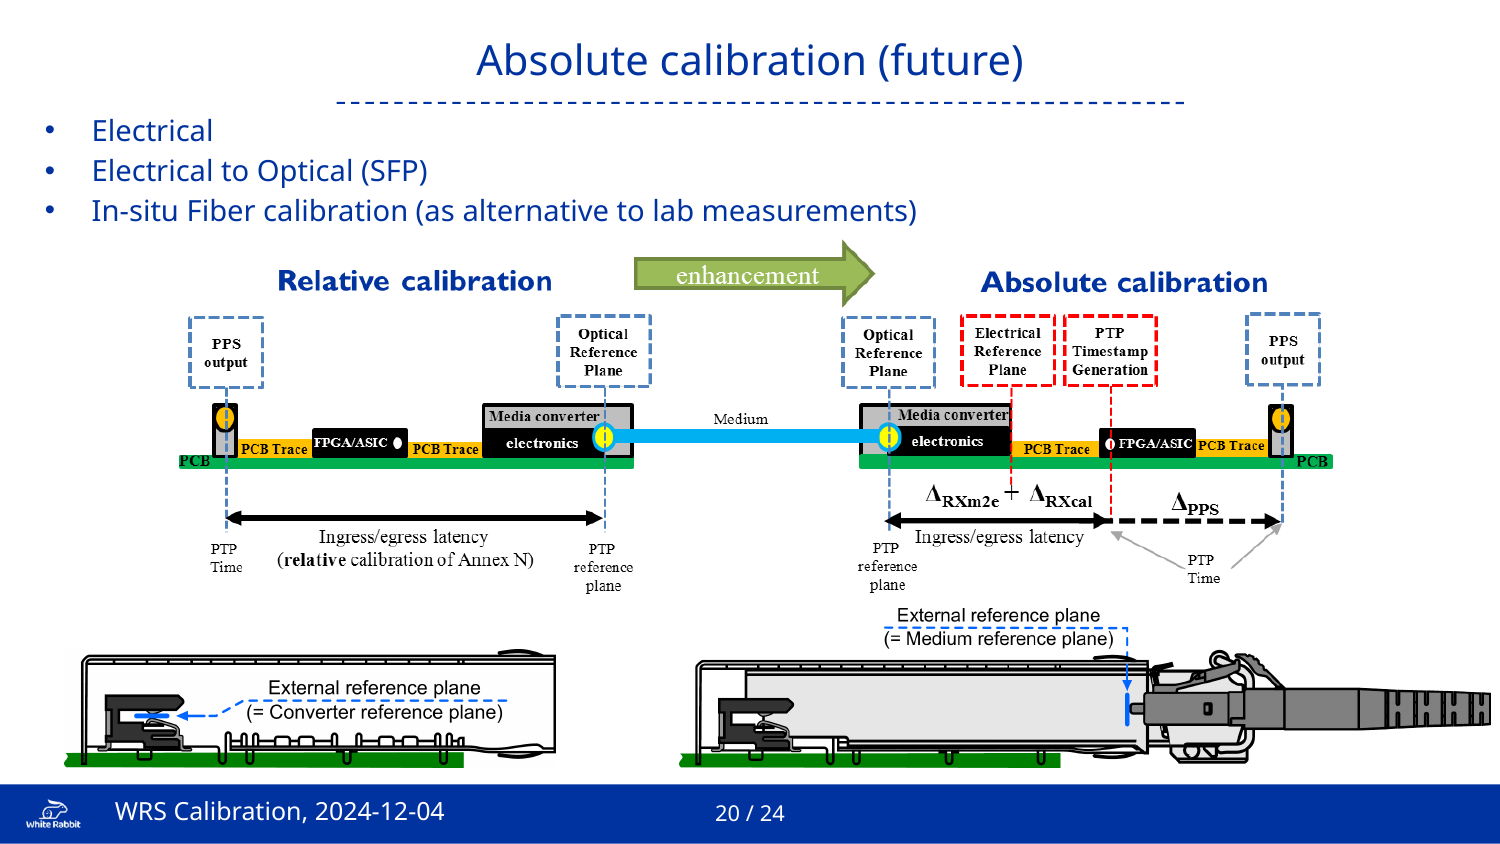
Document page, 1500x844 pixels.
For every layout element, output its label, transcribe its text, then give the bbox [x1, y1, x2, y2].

text_box Electrical Electrical to Optical (SFP) In-situ Fiber calibration (as alternative to lab measurements) [30, 99, 1300, 235]
picture [165, 239, 1341, 603]
slide_number <number> / 24 [0, 791, 1500, 837]
picture [64, 649, 556, 768]
picture [679, 608, 1491, 768]
title Absolute calibration (future) [0, 0, 1500, 117]
